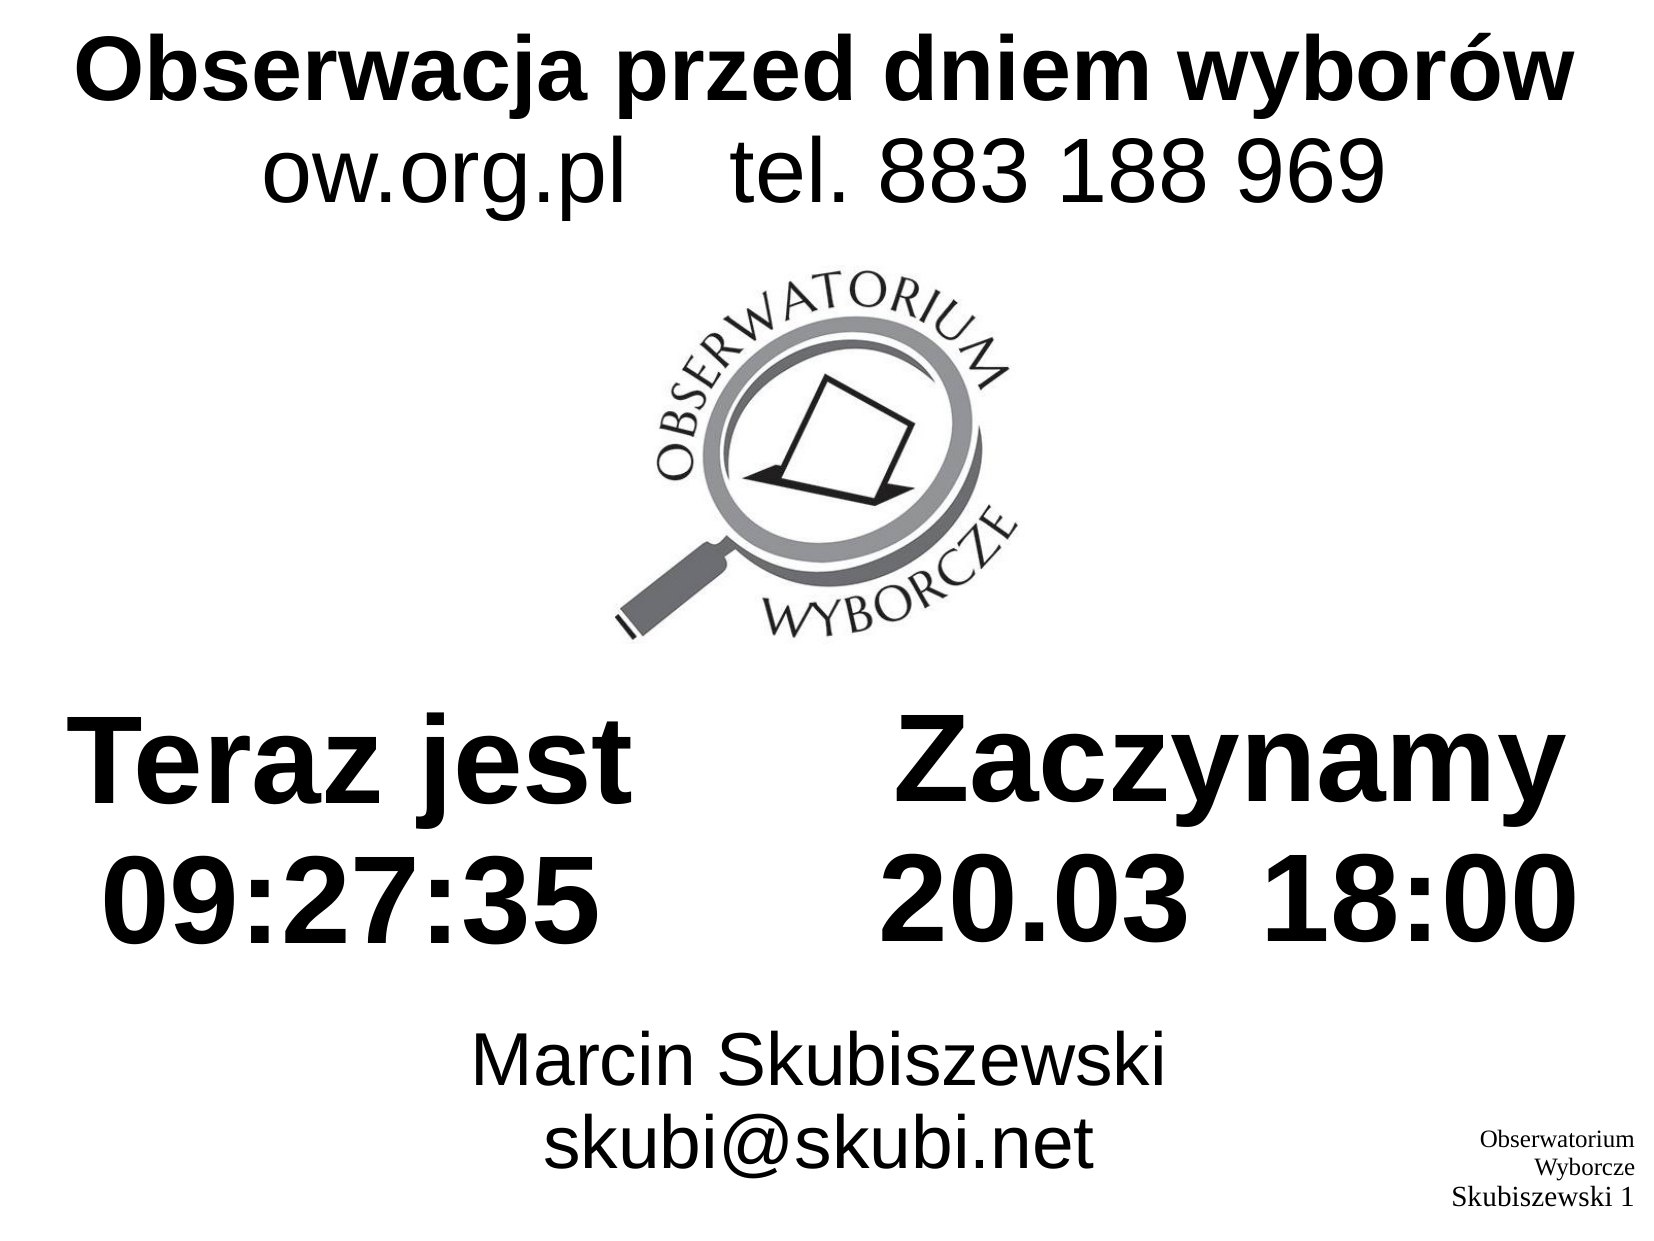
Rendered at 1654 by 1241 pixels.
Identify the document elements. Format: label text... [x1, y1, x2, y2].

picture [480, 265, 1156, 646]
title Marcin Skubiszewski skubi@skubi.net [75, 1016, 1564, 1186]
title Obserwacja przed dniem wyborów ow.org.pl tel. 883 188 969 [15, 15, 1636, 226]
title Teraz jest 16:25:40 [28, 690, 673, 970]
title Zaczynamy 20.03 18:00 [855, 675, 1606, 981]
